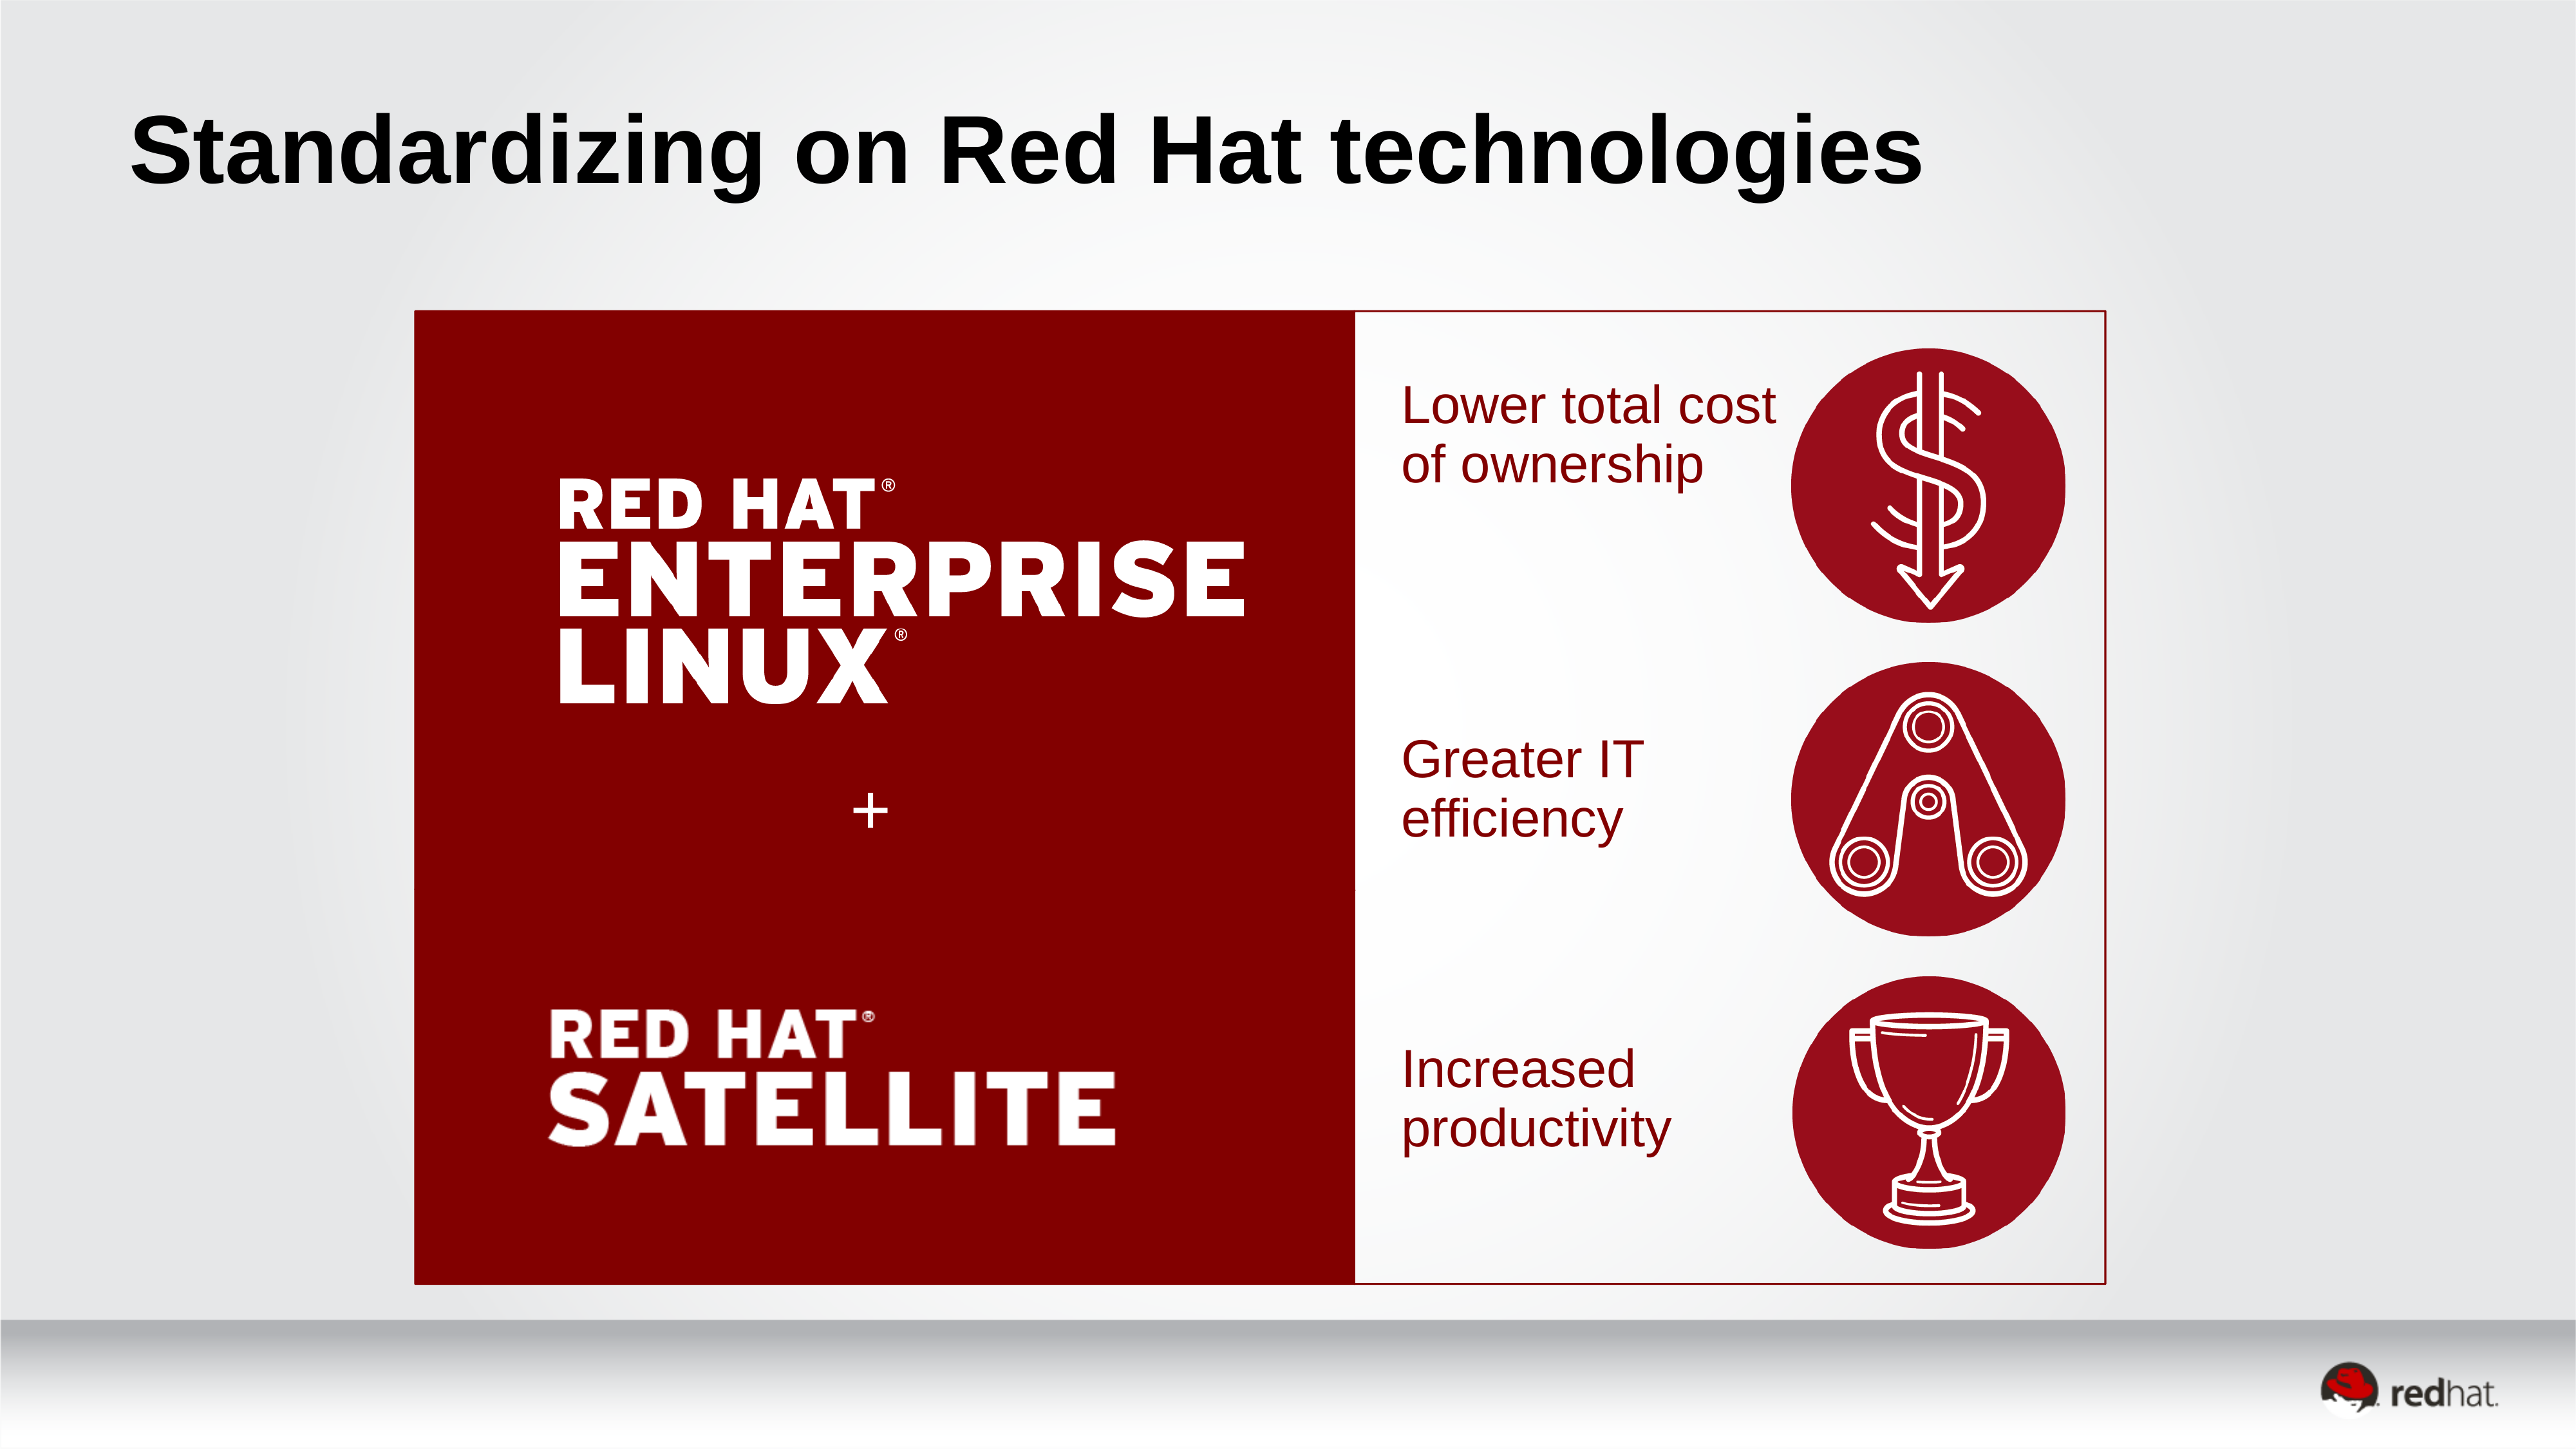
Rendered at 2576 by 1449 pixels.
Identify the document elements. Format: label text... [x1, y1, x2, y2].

text_box + [748, 761, 993, 936]
picture [0, 0, 2576, 1449]
text_box Greater IT efficiency [1391, 723, 1791, 880]
text_box [415, 311, 1353, 1284]
title Standardizing on Red Hat technologies [129, 57, 2447, 242]
text_box Lower total cost of ownership [1391, 368, 1792, 596]
text_box Increased productivity [1391, 1032, 1792, 1190]
